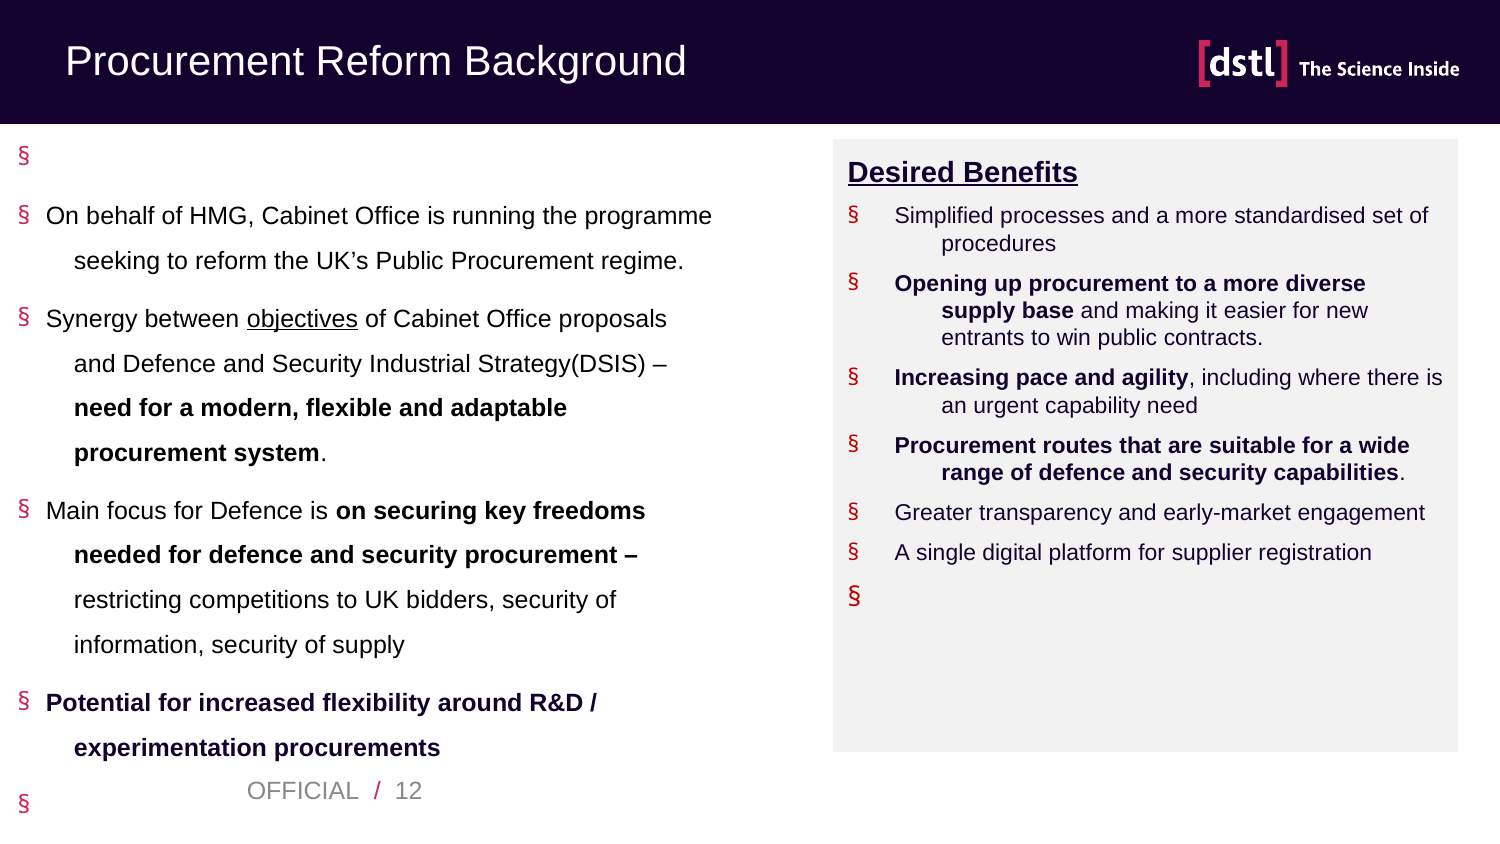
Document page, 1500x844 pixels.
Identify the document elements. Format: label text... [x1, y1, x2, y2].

list On behalf of HMG, Cabinet Office is running the programme seeking to reform the UK’s Public Procurement regime. Synergy between objectives of Cabinet Office proposals and Defence and Security Industrial Strategy(DSIS) – need for a modern, flexible and adaptable procurement system. Main focus for Defence is on securing key freedoms needed for defence and security procurement – restricting competitions to UK bidders, security of information, security of supply Potential for increased flexibility around R&D / experimentation procurements [17, 138, 715, 836]
title Procurement Reform Background [5, 8, 1129, 115]
text_box Desired Benefits Simplified processes and a more standardised set of procedures Opening up procurement to a more diverse supply base and making it easier for new entrants to win public contracts. Increasing pace and agility, including where there is an urgent capability need Procurement routes that are suitable for a wide range of defence and security capabilities. Greater transparency and early-market engagement A single digital platform for supplier registration [832, 138, 1459, 753]
text_box OFFICIAL / 12 [232, 767, 1459, 812]
